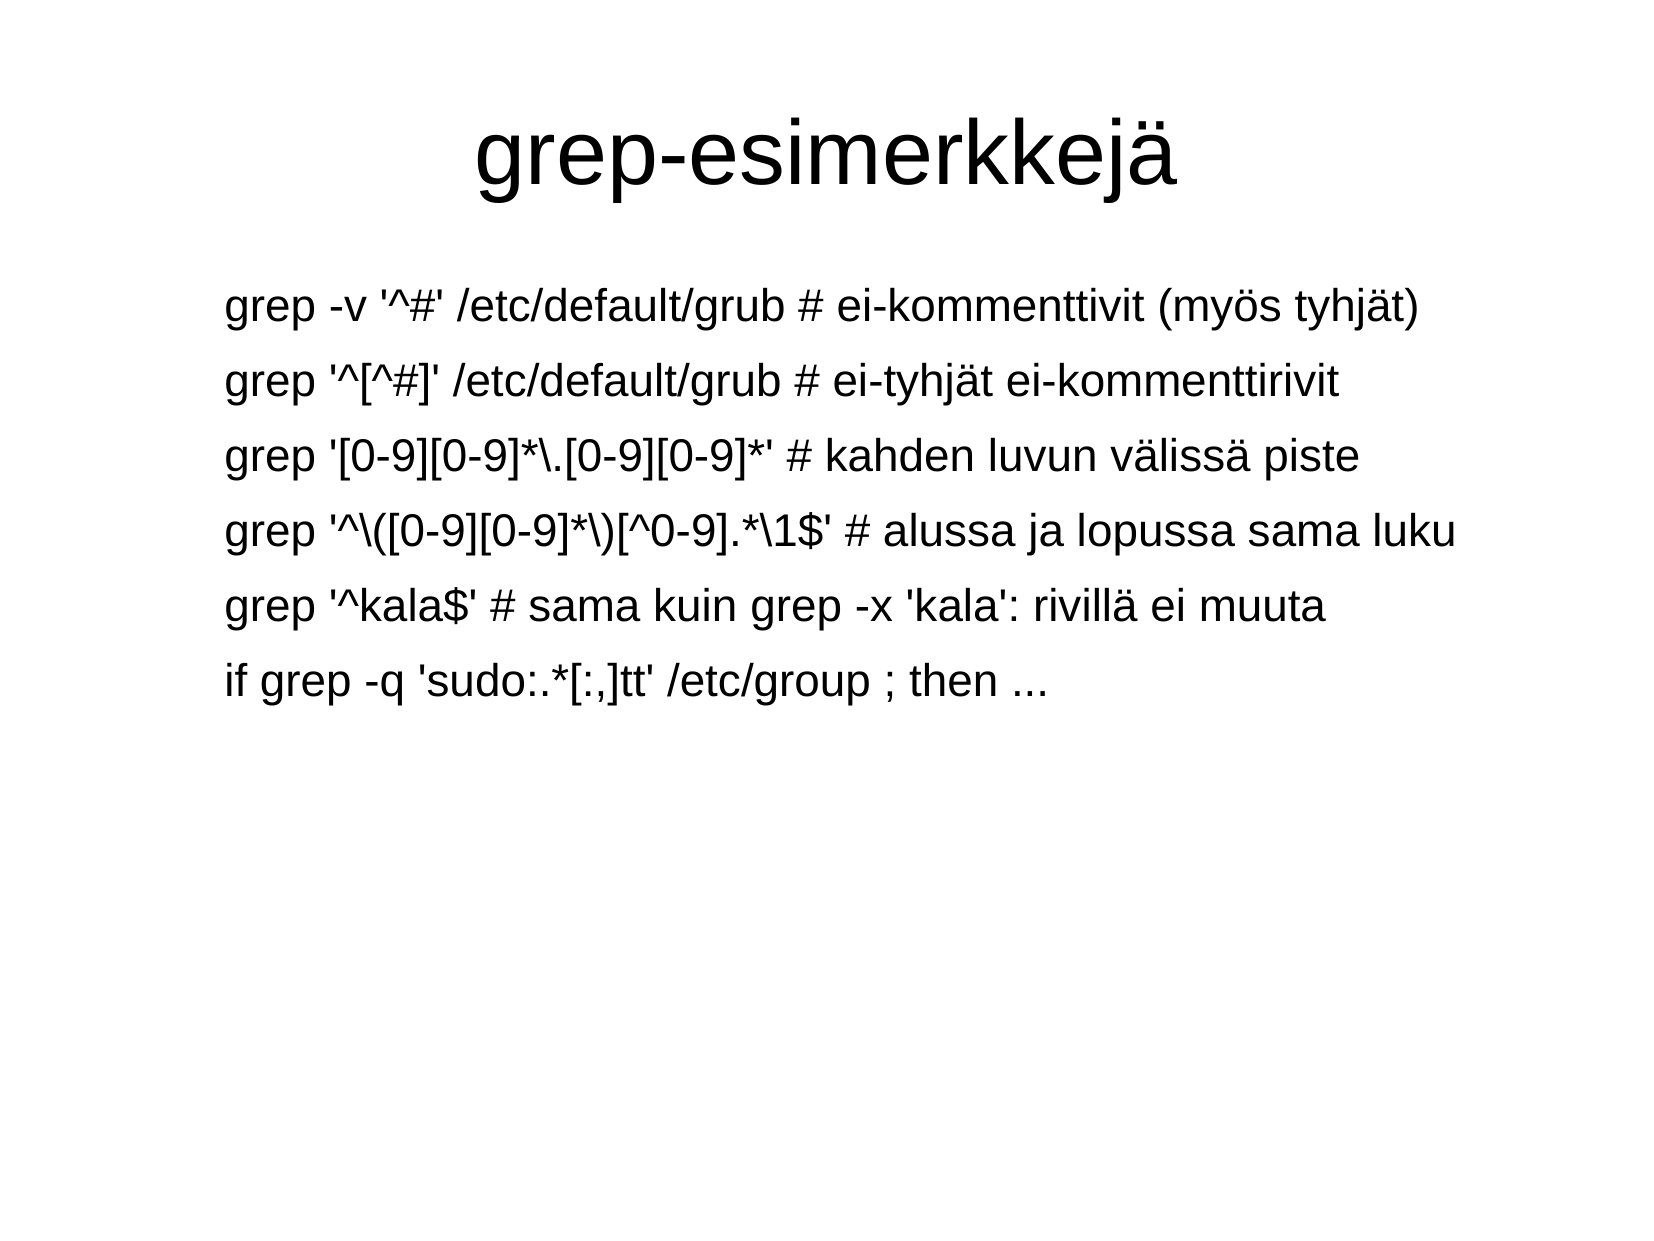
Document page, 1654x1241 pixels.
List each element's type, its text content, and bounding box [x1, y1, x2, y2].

list grep -v '^#' /etc/default/grub # ei-kommenttivit (myös tyhjät) grep '^[^#]' /etc/default/grub # ei-tyhjät ei-kommenttirivit grep '[0-9][0-9]*\.[0-9][0-9]*' # kahden luvun välissä piste grep '^\([0-9][0-9]*\)[^0-9].*\1$' # alussa ja lopussa sama luku grep '^kala$' # sama kuin grep -x 'kala': rivillä ei muuta if grep -q 'sudo:.*[:,]tt' /etc/group ; then ... [82, 200, 1571, 1010]
title grep-esimerkkejä [82, 49, 1571, 200]
